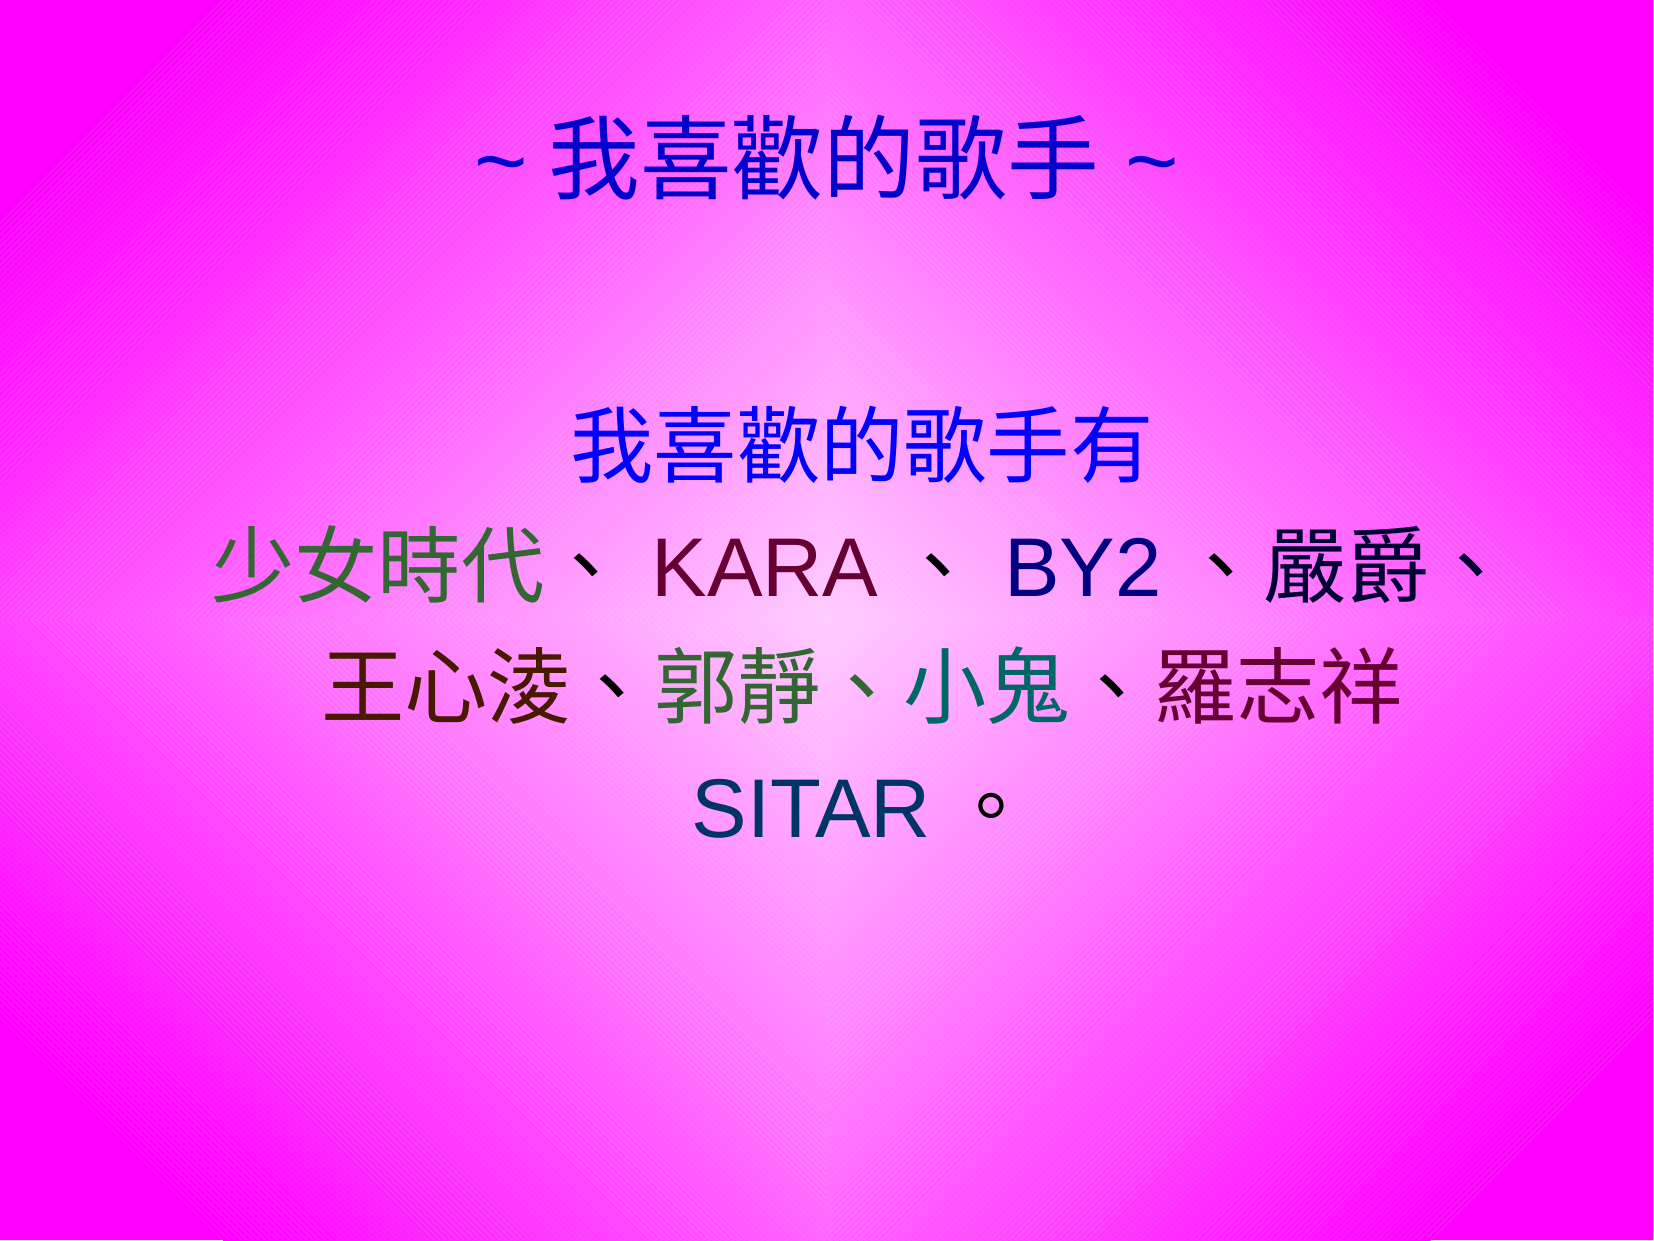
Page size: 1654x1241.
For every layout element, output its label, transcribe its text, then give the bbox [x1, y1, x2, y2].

title ~我喜歡的歌手~ [82, 49, 1571, 257]
subtitle 我喜歡的歌手有 少女時代、KARA、BY2、嚴爵、 王心淩、郭靜、小鬼、羅志祥 SITAR。 [118, 261, 1607, 981]
